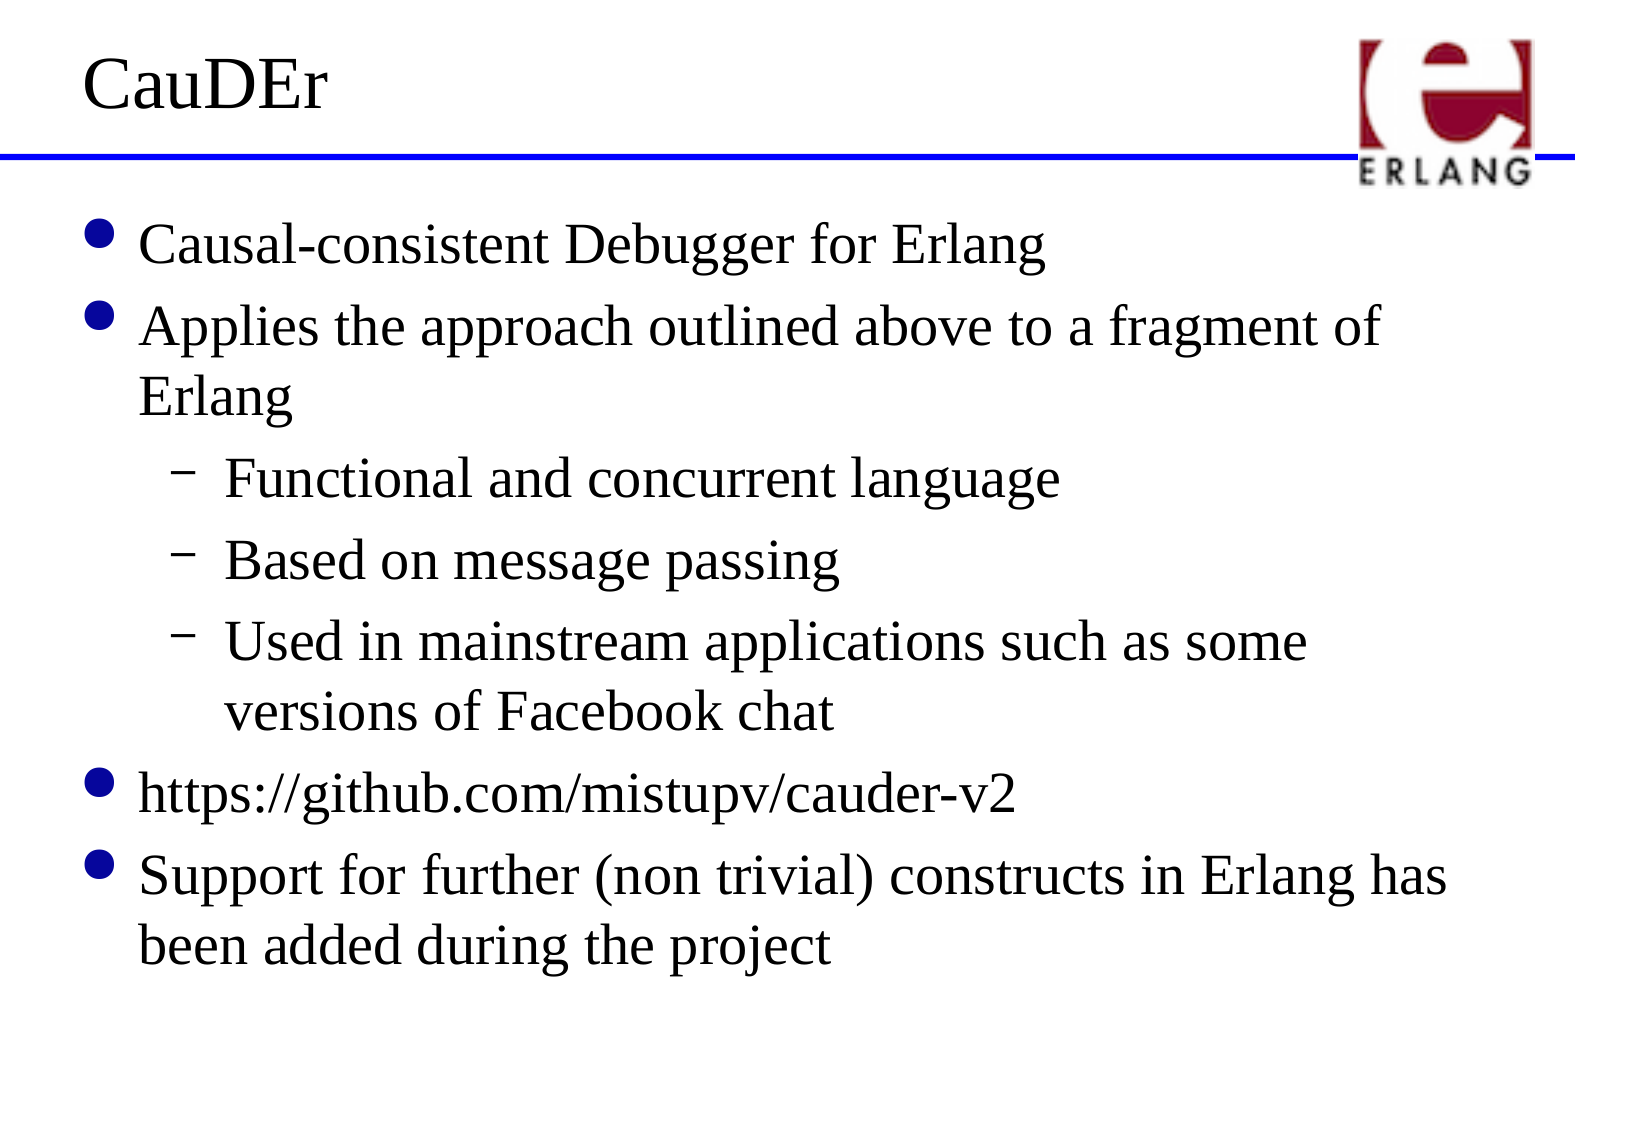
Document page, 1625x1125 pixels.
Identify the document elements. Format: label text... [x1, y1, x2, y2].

list Causal-consistent Debugger for Erlang Applies the approach outlined above to a fragment of Erlang Functional and concurrent language Based on message passing Used in mainstream applications such as some versions of Facebook chat https://github.com/mistupv/cauder-v2 Support for further (non trivial) constructs in Erlang has been added during the project [67, 198, 1478, 1061]
title CauDEr [67, 27, 1544, 131]
picture [1358, 38, 1535, 189]
